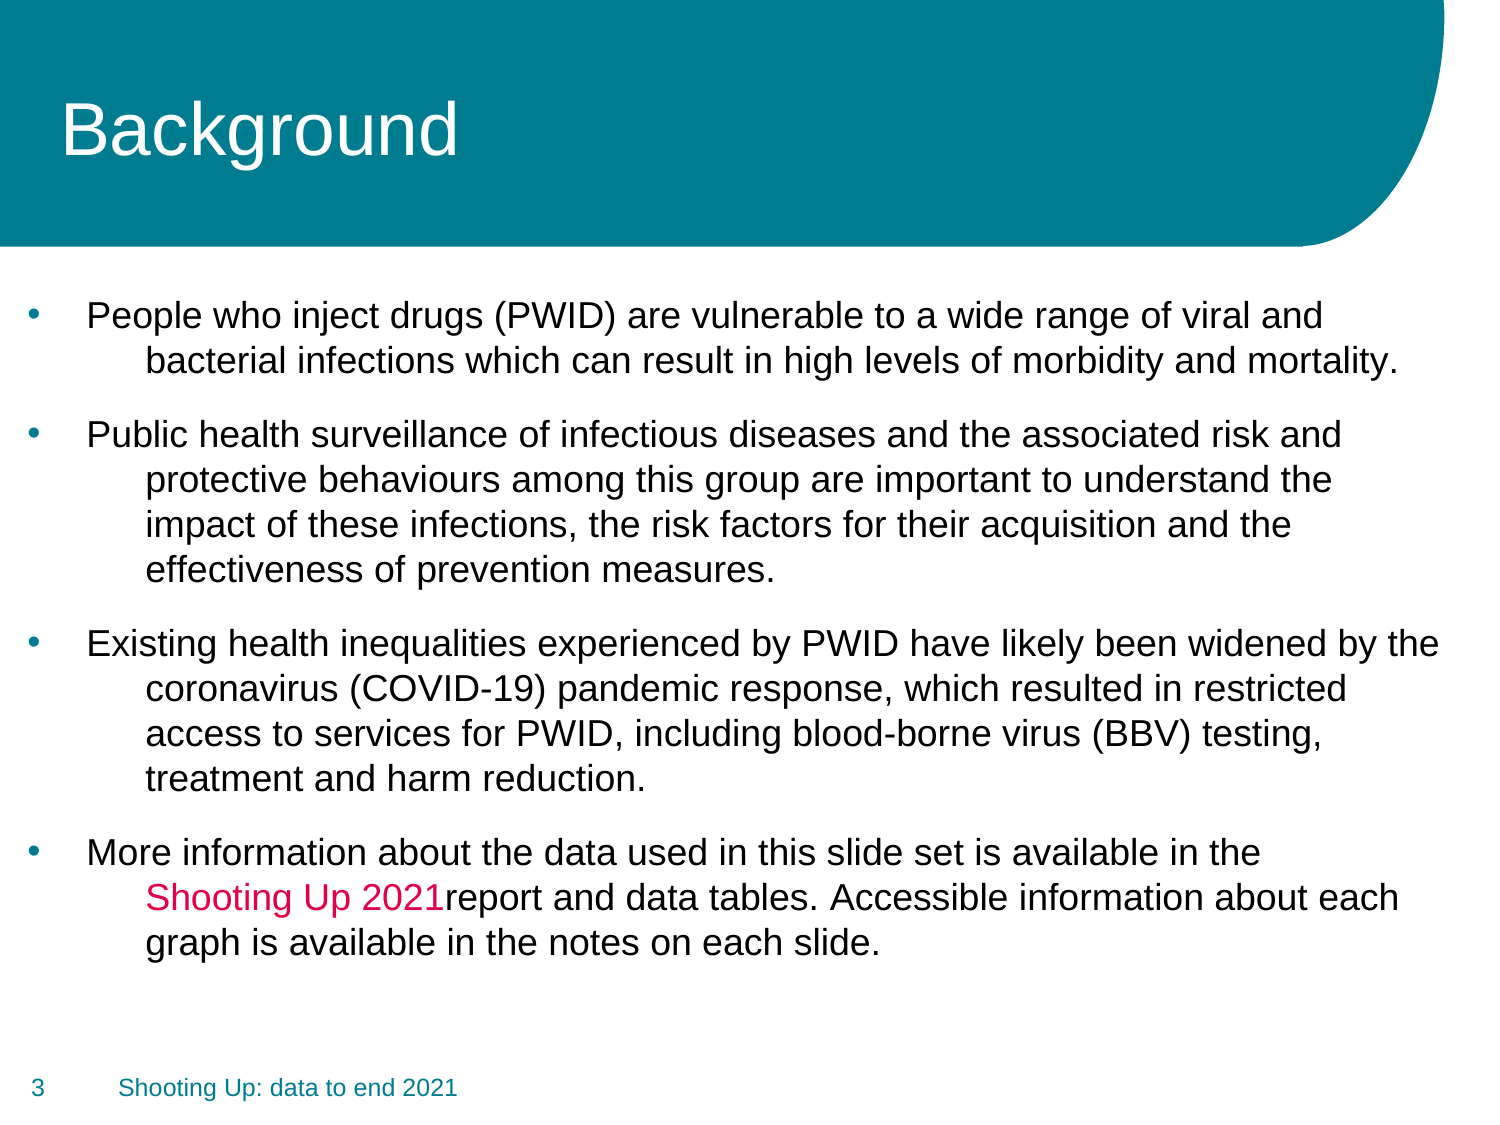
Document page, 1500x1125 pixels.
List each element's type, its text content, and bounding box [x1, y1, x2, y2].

text_box People who inject drugs (PWID) are vulnerable to a wide range of viral and bacterial infections which can result in high levels of morbidity and mortality. Public health surveillance of infectious diseases and the associated risk and protective behaviours among this group are important to understand the impact of these infections, the risk factors for their acquisition and the effectiveness of prevention measures. Existing health inequalities experienced by PWID have likely been widened by the coronavirus (COVID-19) pandemic response, which resulted in restricted access to services for PWID, including blood-borne virus (BBV) testing, treatment and harm reduction. More information about the data used in this slide set is available in the Shooting Up 2021 report and data tables. Accessible information about each graph is available in the notes on each slide. [16, 285, 1451, 1043]
text_box Shooting Up: data to end 2021 [103, 1056, 1335, 1116]
text_box [16, 1056, 90, 1117]
title Background [48, 74, 1078, 177]
